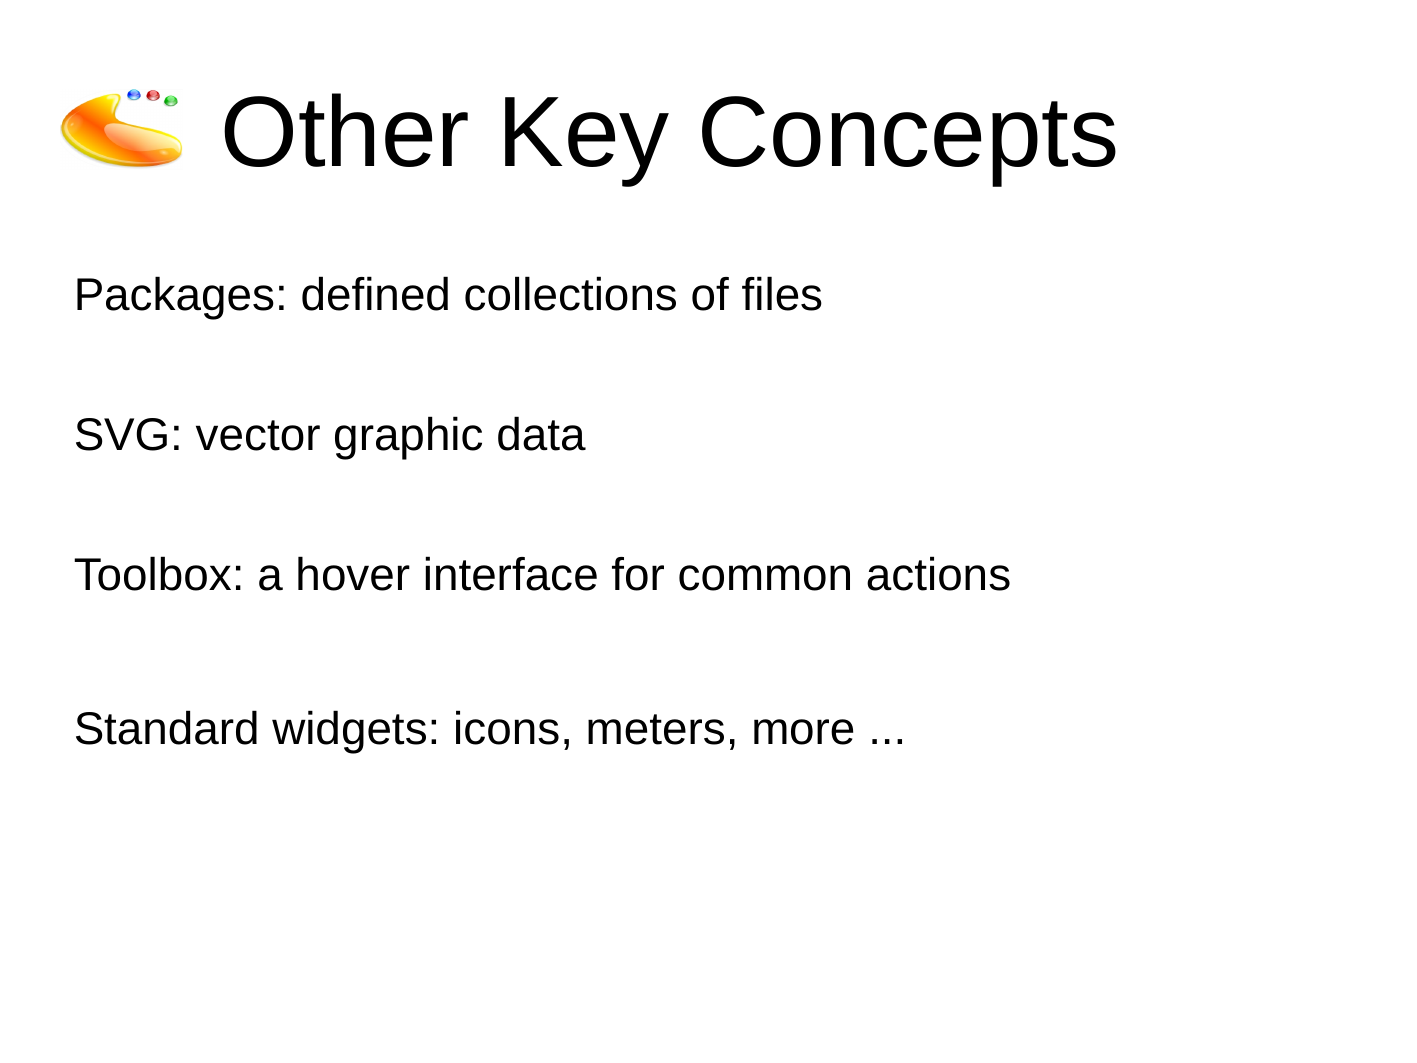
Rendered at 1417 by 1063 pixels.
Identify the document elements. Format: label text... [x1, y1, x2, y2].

picture [60, 89, 183, 170]
text_box Other Key Concepts [205, 68, 1358, 188]
text_box Packages: defined collections of files SVG: vector graphic data Toolbox: a hover interface for common actions Standard widgets: icons, meters, more ... [59, 236, 1417, 1063]
